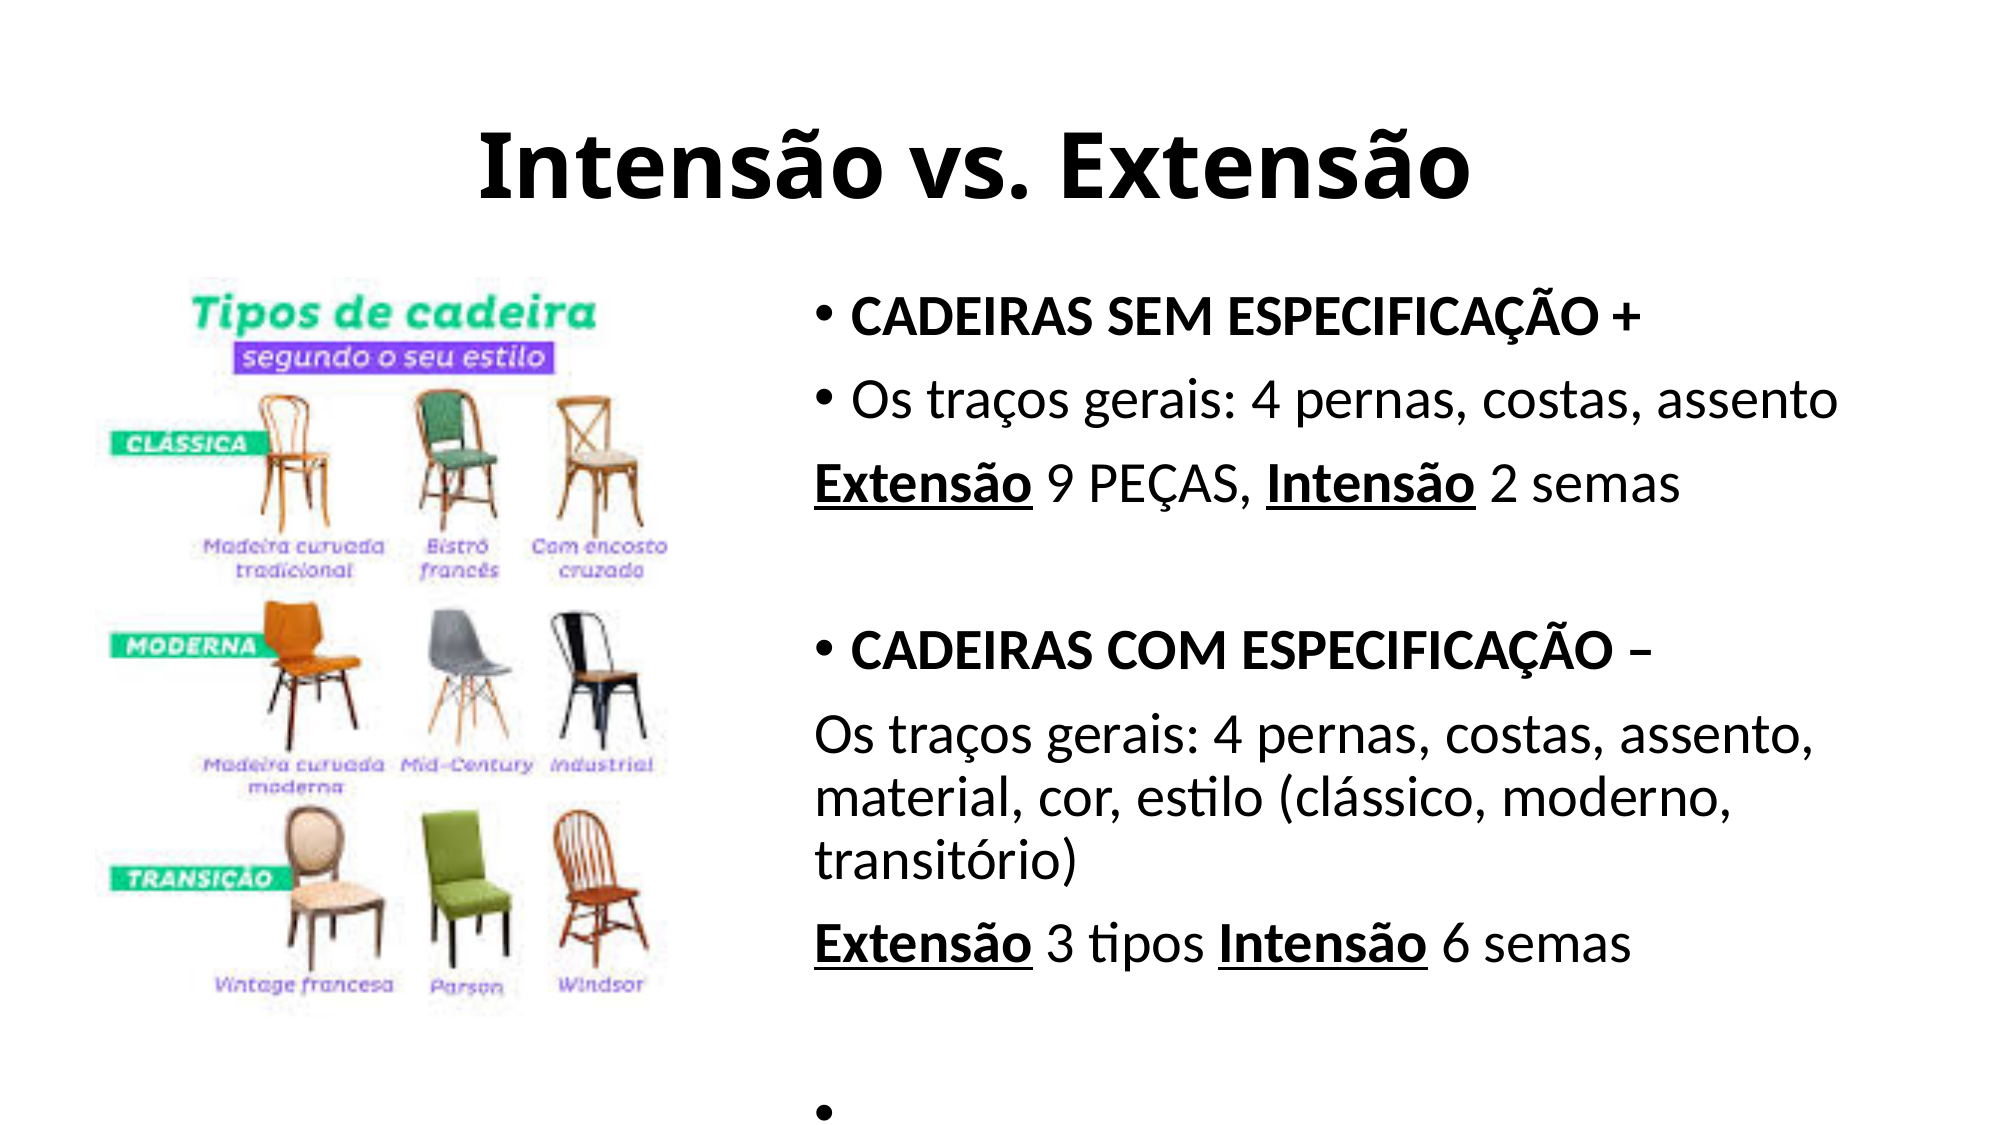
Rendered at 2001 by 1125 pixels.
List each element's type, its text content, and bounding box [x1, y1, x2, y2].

list CADEIRAS SEM ESPECIFICAÇÃO + Os traços gerais: 4 pernas, costas, assento Extensão 9 PEÇAS, Intensão 2 semas CADEIRAS COM ESPECIFICAÇÃO – Os traços gerais: 4 pernas, costas, assento, material, cor, estilo (clássico, moderno, transitório) Extensão 3 tipos Intensão 6 semas [799, 277, 1863, 1014]
picture [95, 277, 695, 1026]
title Intensão vs. Extensão [137, 59, 1863, 278]
